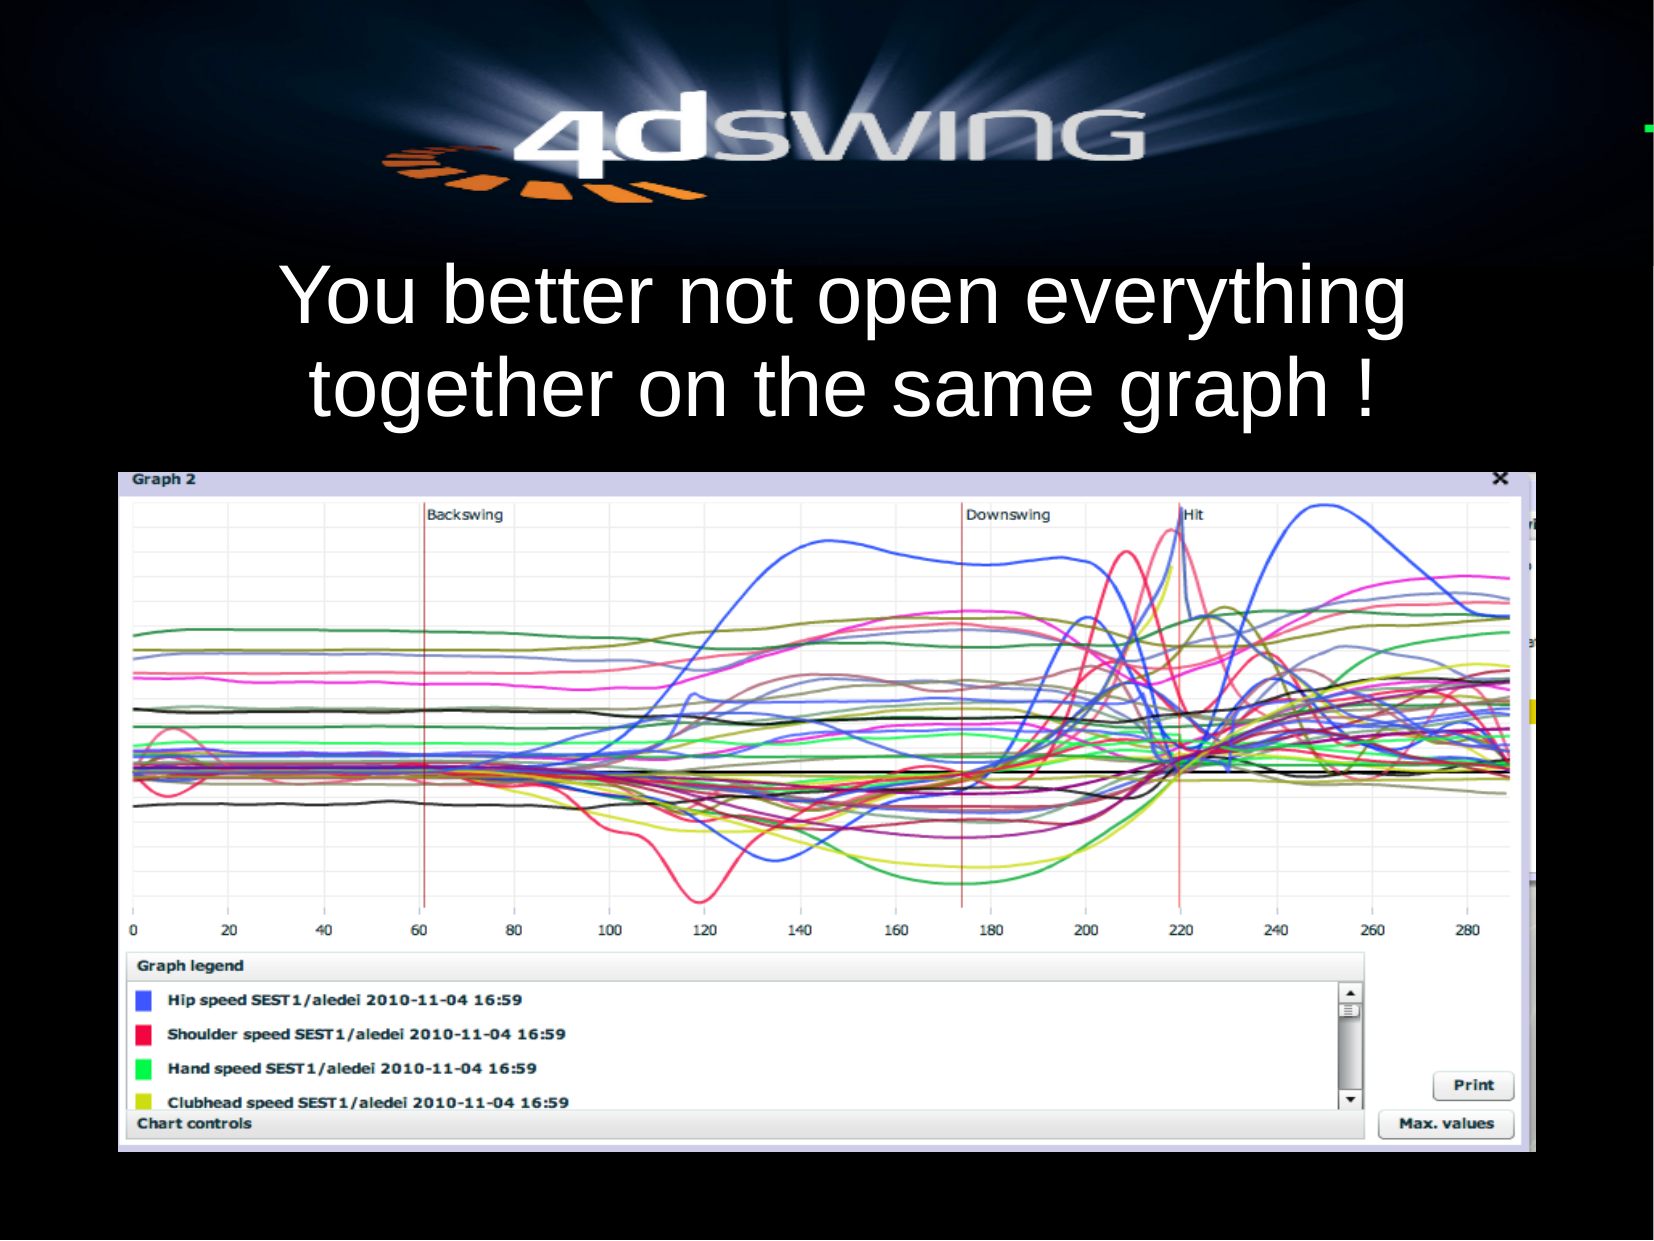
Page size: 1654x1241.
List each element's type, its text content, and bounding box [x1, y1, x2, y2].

picture [0, 0, 1654, 266]
text_box You better not open everything together on the same graph ! [179, 240, 1509, 624]
picture [118, 472, 1536, 1152]
